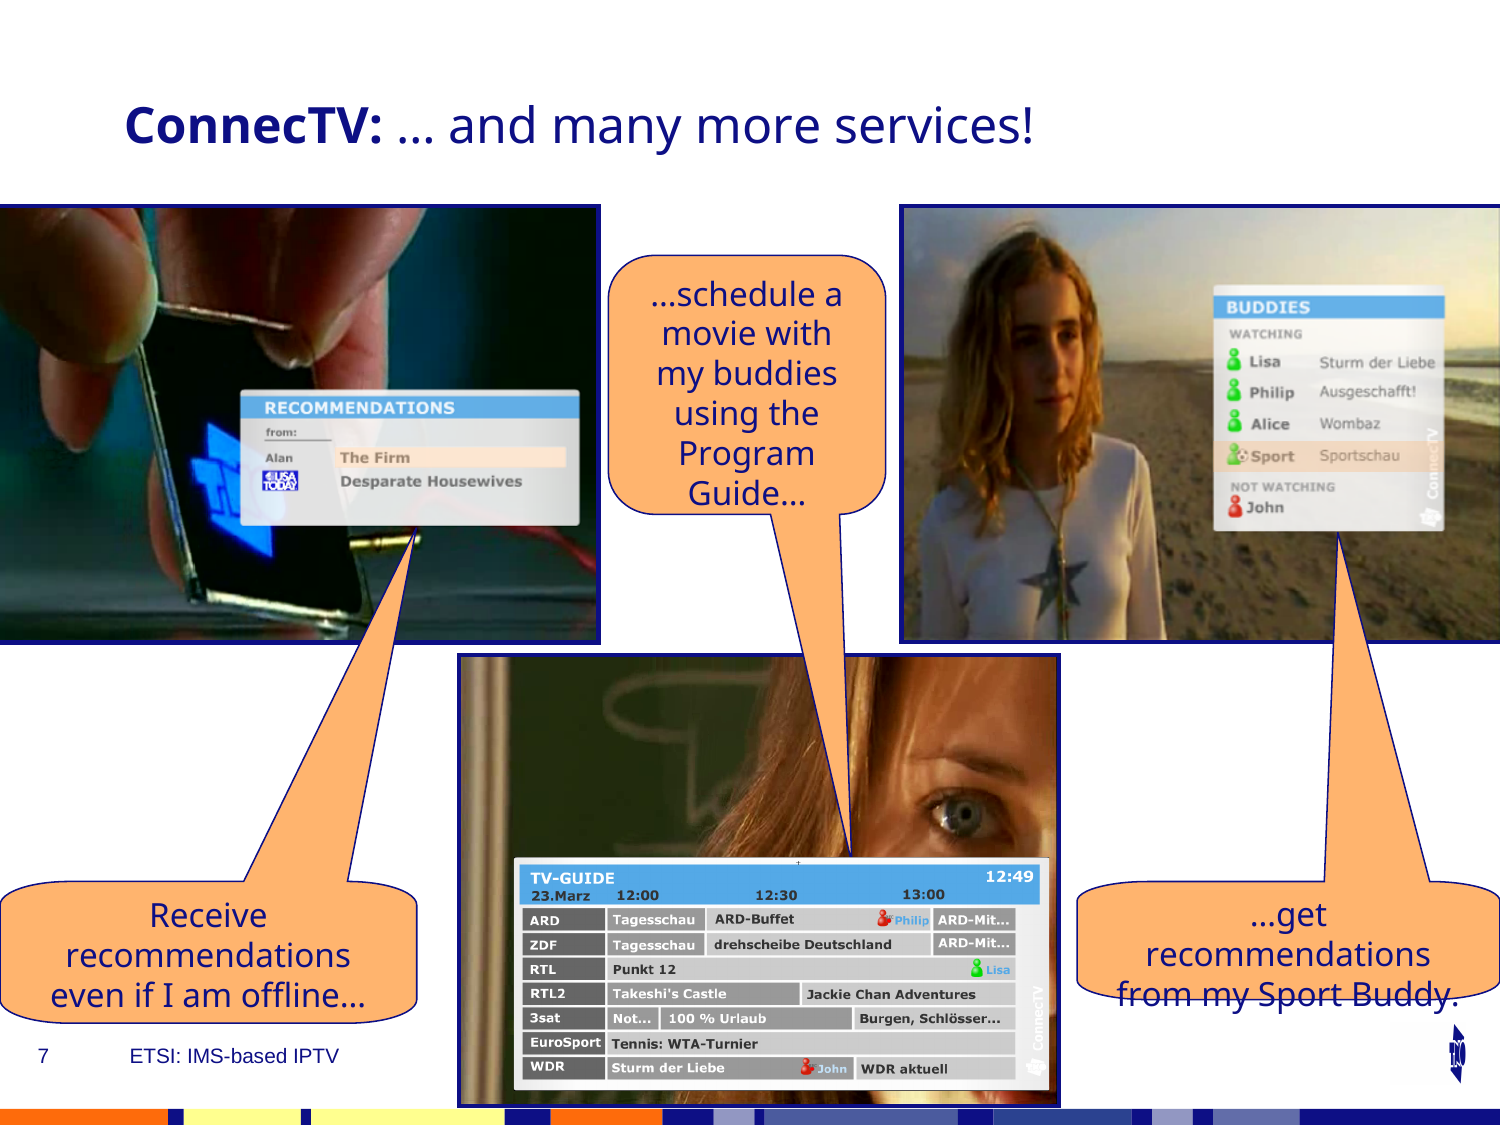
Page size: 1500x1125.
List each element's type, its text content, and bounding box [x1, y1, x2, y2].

text_box [334, 447, 566, 468]
text_box …schedule a movie with my buddies using the Program Guide… [608, 255, 886, 857]
text_box …get recommendations from my Sport Buddy. [1077, 532, 1500, 1000]
title ConnecTV: … and many more services! [123, 90, 1364, 225]
text_box [1213, 441, 1444, 472]
picture [903, 207, 1500, 640]
text_box Receive recommendations even if I am offline… [0, 527, 417, 1024]
picture [0, 208, 597, 641]
picture [460, 656, 1057, 1104]
